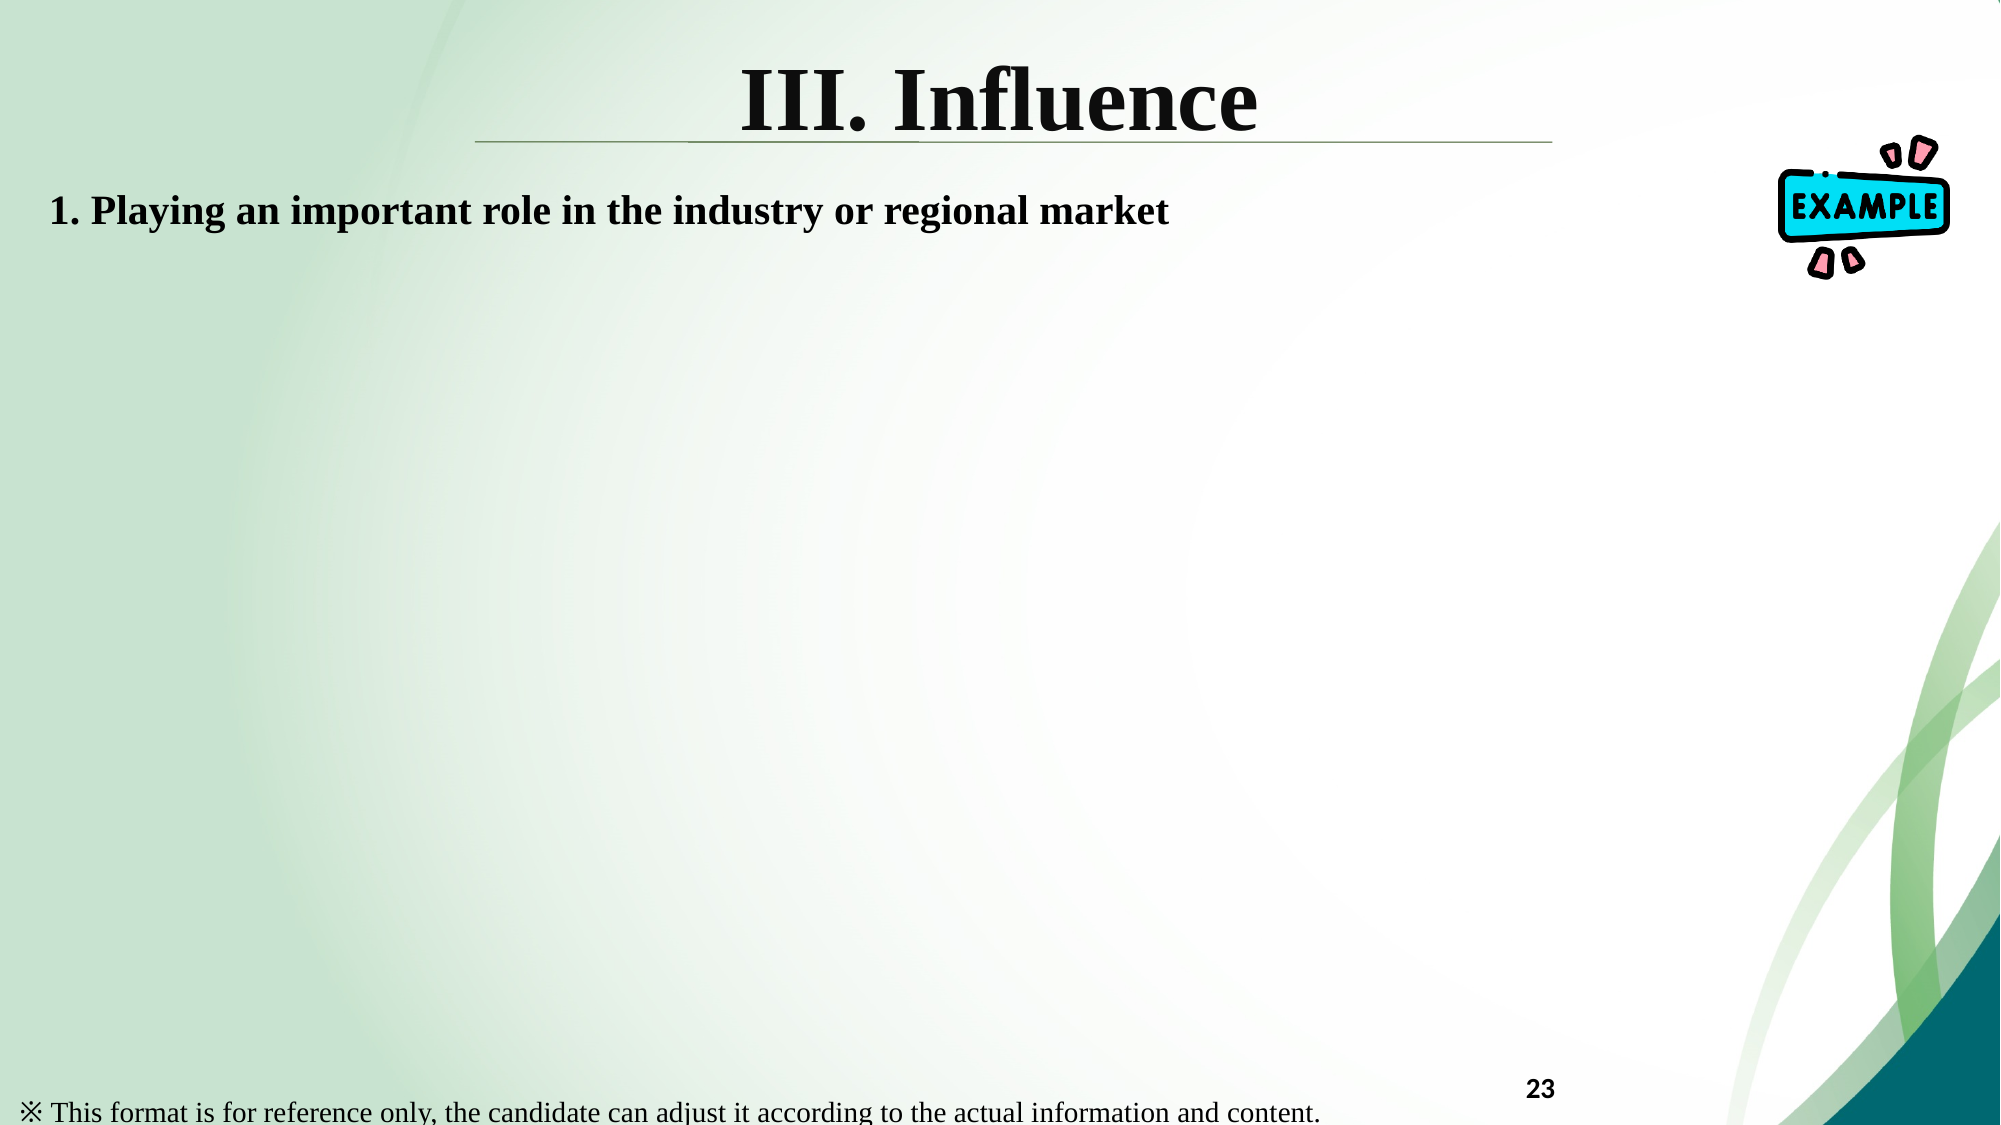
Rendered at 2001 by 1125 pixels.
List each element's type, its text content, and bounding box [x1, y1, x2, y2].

picture [1778, 139, 1950, 293]
text_box 23 [1518, 1053, 1969, 1114]
title III. Influence [0, 36, 2000, 139]
text_box ※ This format is for reference only, the candidate can adjust it according to the actual information and content. [12, 1068, 1330, 1125]
text_box 1. Playing an important role in the industry or regional market [42, 168, 1662, 248]
